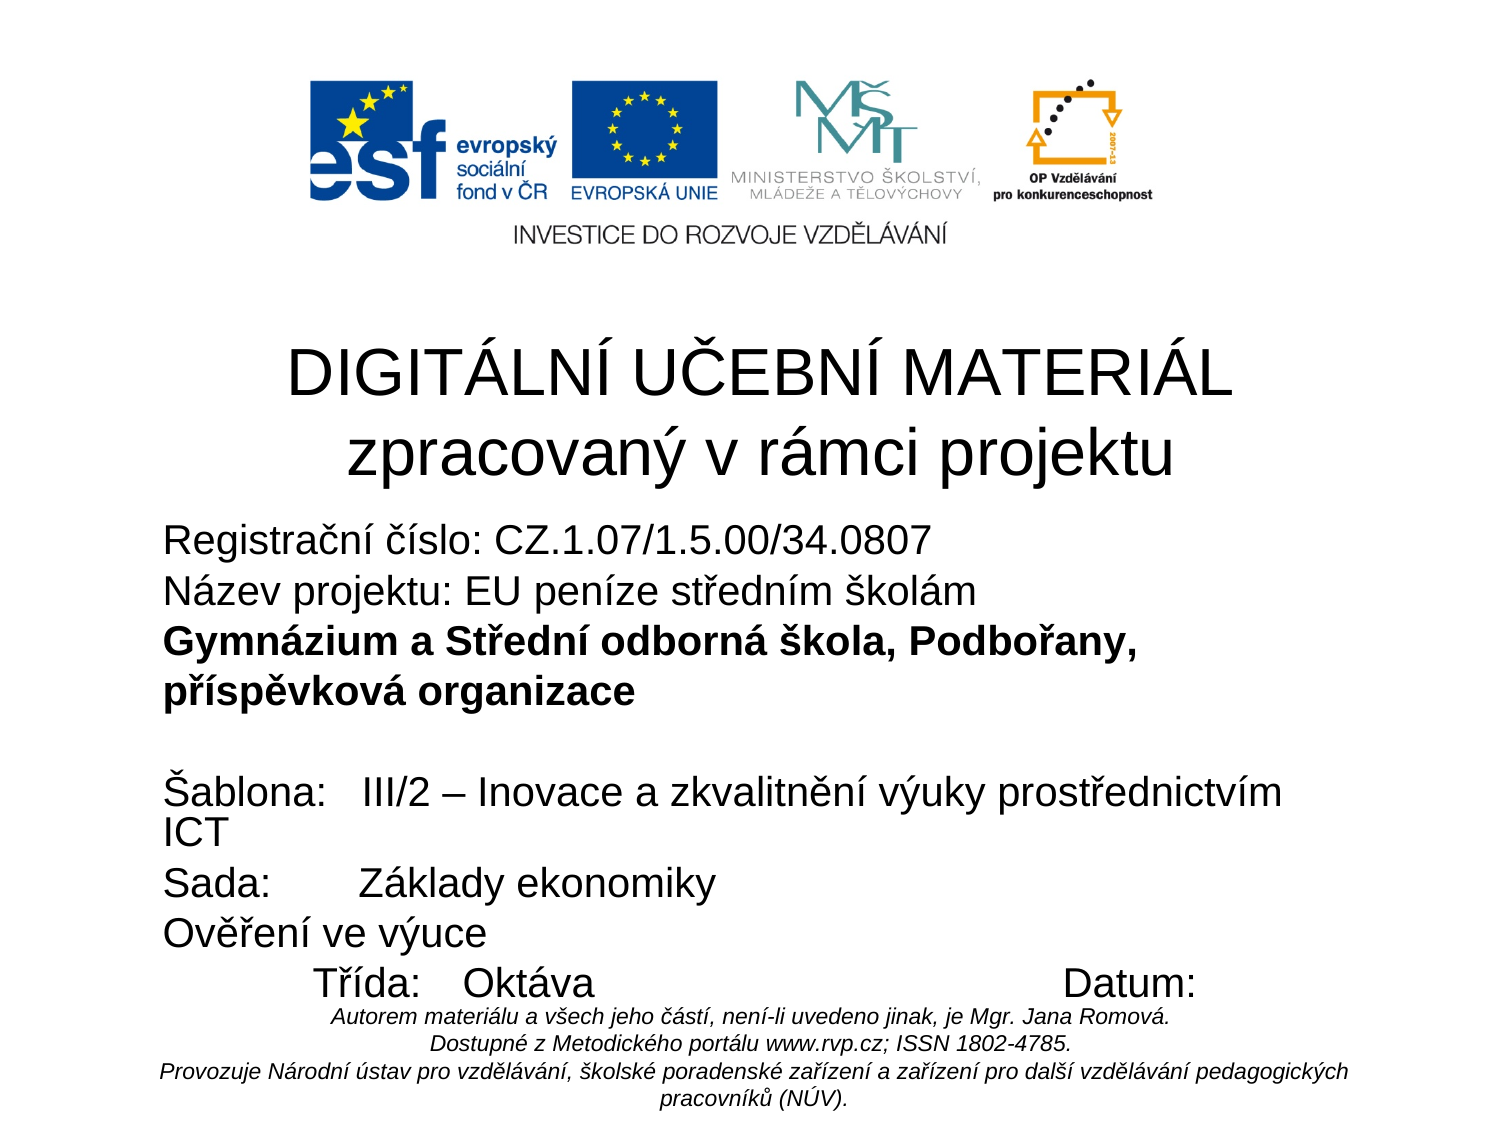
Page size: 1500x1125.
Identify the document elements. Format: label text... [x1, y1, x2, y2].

title DIGITÁLNÍ UČEBNÍ MATERIÁL zpracovaný v rámci projektu [123, 321, 1399, 497]
picture [265, 42, 1210, 274]
text_box Registrační číslo: CZ.1.07/1.5.00/34.0807 Název projektu: EU peníze středním školám Gymnázium a Střední odborná škola, Podbořany, příspěvková organizace Šablona: III/2 – Inovace a zkvalitnění výuky prostřednictvím ICT Sada: Základy ekonomiky Ověření ve výuce Třída: Oktáva Datum: [147, 515, 1376, 985]
text_box Autorem materiálu a všech jeho částí, není-li uvedeno jinak, je Mgr. Jana Romová. Dostupné z Metodického portálu www.rvp.cz; ISSN 1802-4785. Provozuje Národní ústav pro vzdělávání, školské poradenské zařízení a zařízení pro další vzdělávání pedagogických pracovníků (NÚV). [117, 985, 1393, 1125]
